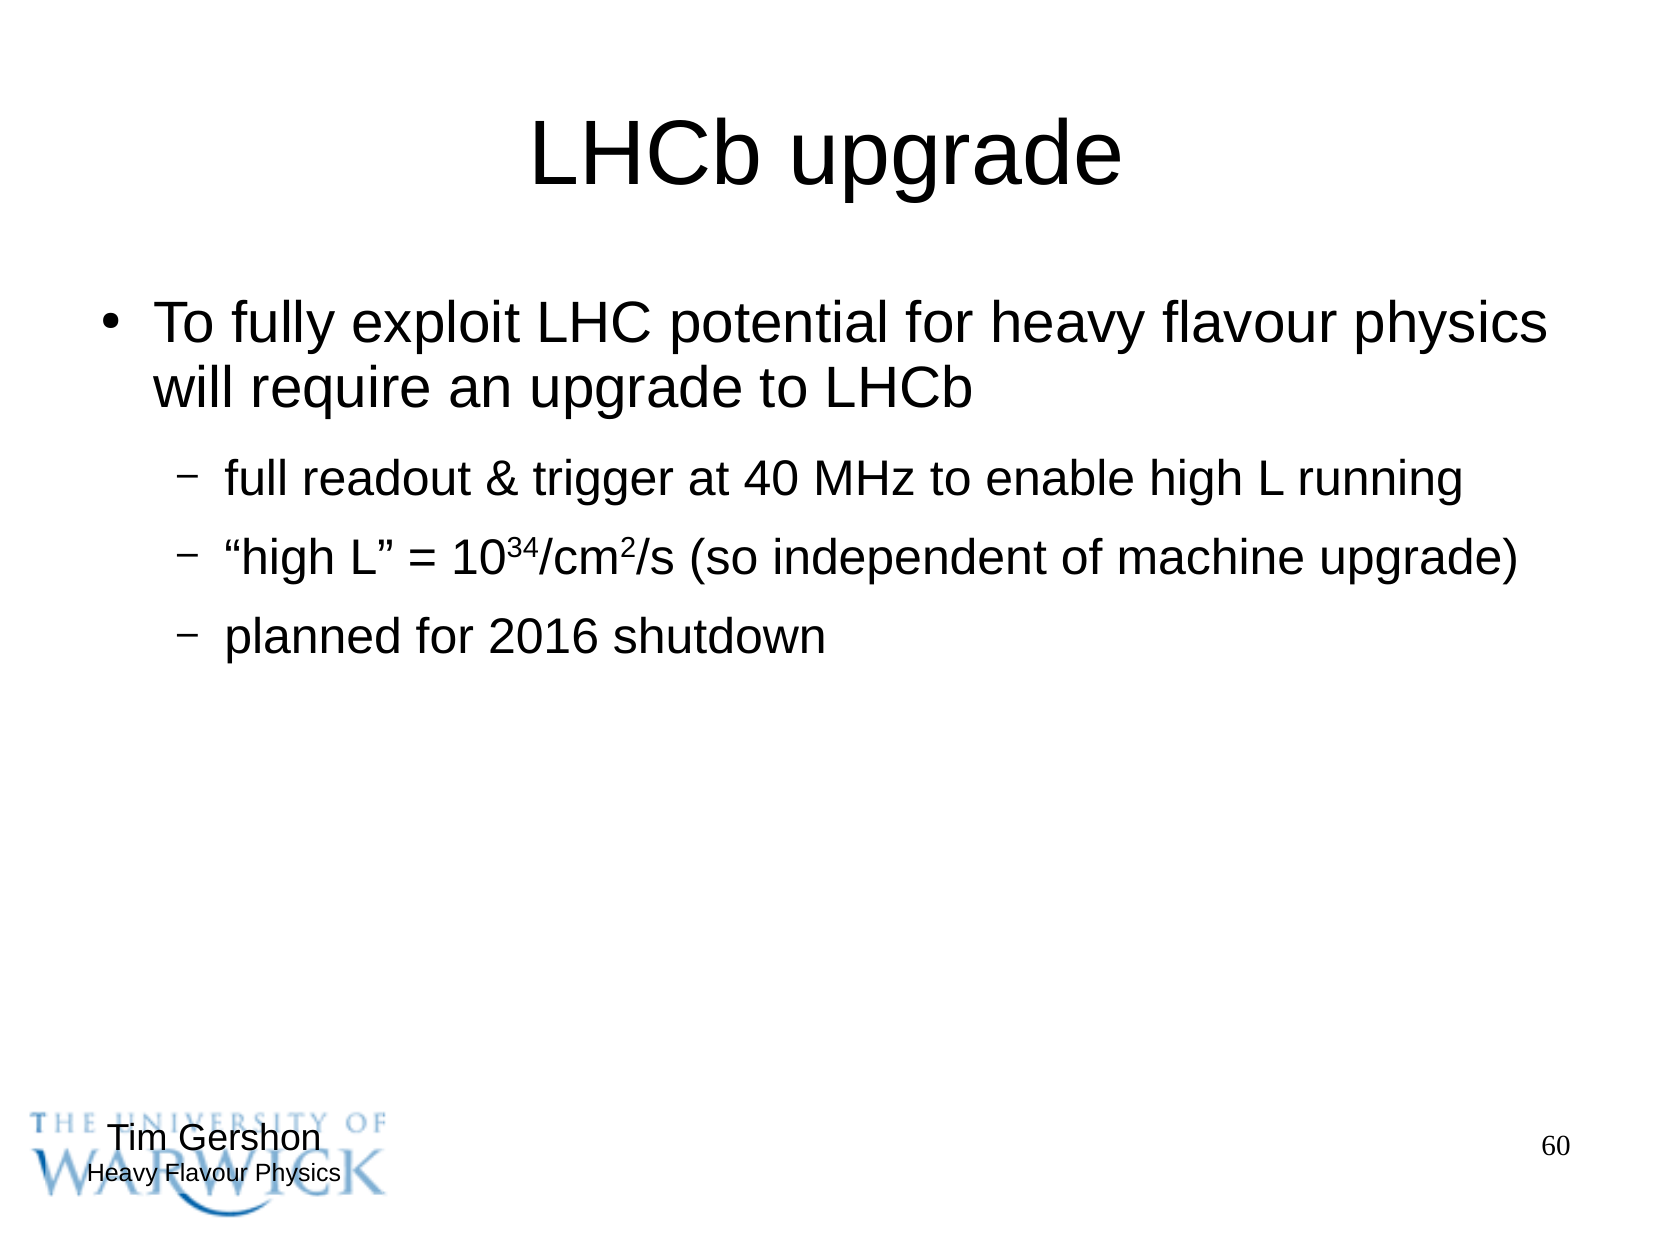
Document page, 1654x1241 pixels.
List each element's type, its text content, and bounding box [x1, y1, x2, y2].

text_box Tim Gershon Heavy Flavour Physics [45, 1108, 383, 1194]
title LHCb upgrade [82, 56, 1571, 250]
list To fully exploit LHC potential for heavy flavour physics will require an upgrade to LHCb full readout & trigger at 40 MHz to enable high L running “high L” = 1034/cm2/s (so independent of machine upgrade) planned for 2016 shutdown [82, 290, 1571, 1094]
picture [19, 1106, 406, 1232]
